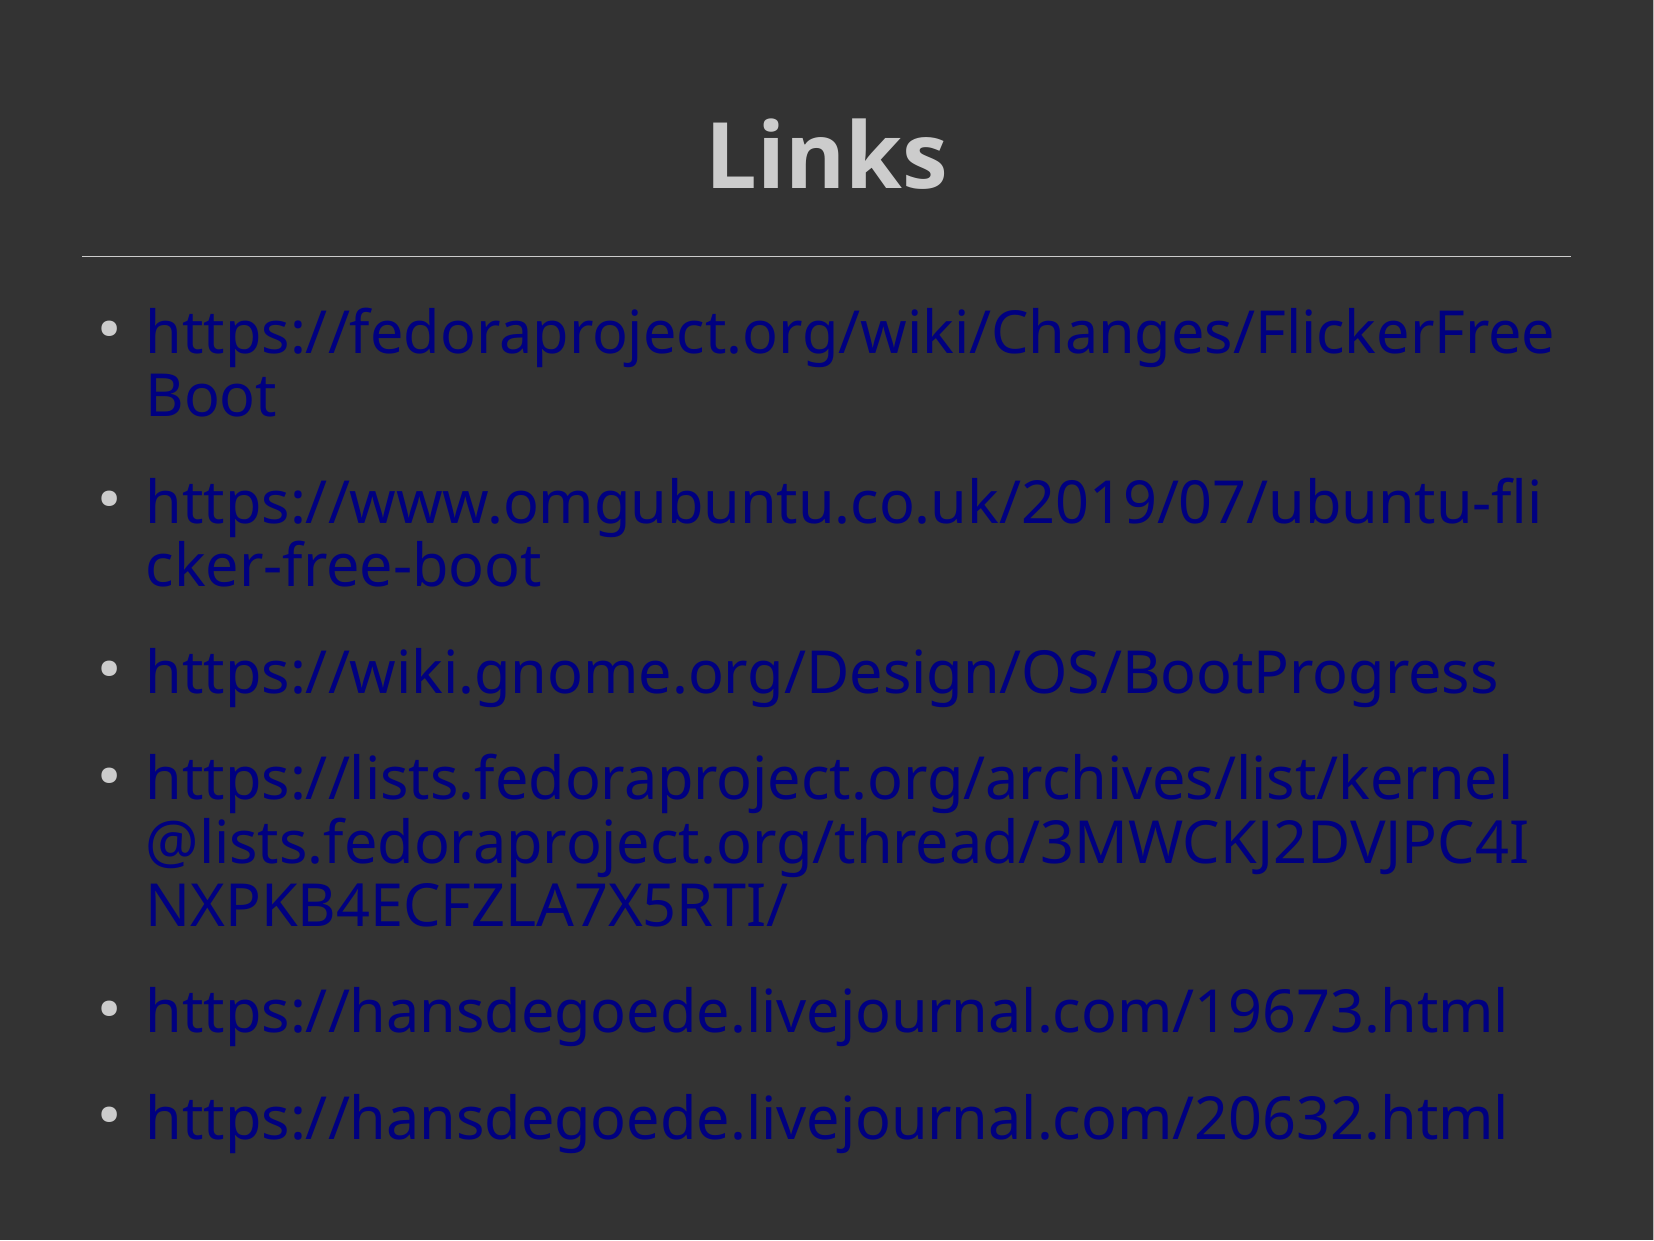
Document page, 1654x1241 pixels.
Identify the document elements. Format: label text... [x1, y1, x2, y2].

title Links [82, 49, 1571, 257]
list https://fedoraproject.org/wiki/Changes/FlickerFreeBoot https://www.omgubuntu.co.uk/2019/07/ubuntu-flicker-free-boot https://wiki.gnome.org/Design/OS/BootProgress https://lists.fedoraproject.org/archives/list/kernel@lists.fedoraproject.org/thread/3MWCKJ2DVJPC4INXPKB4ECFZLA7X5RTI/ https://hansdegoede.livejournal.com/19673.html https://hansdegoede.livejournal.com/20632.html [82, 290, 1560, 910]
